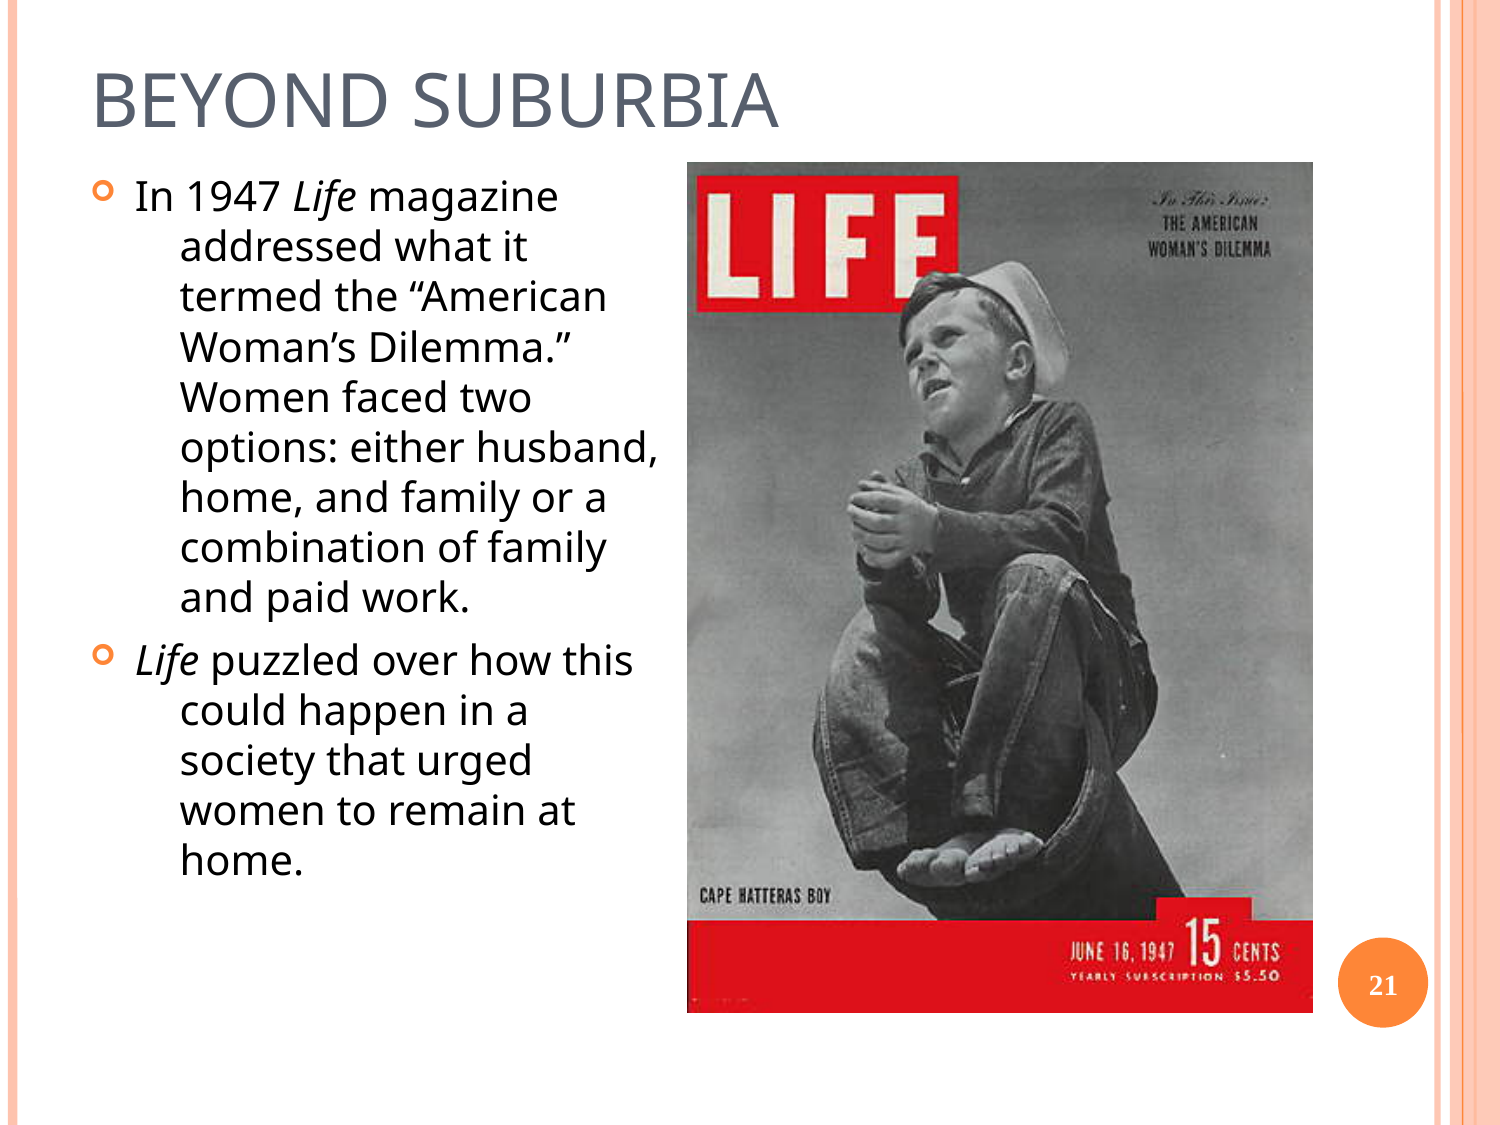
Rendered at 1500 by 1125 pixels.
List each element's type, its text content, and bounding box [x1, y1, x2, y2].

picture [687, 162, 1313, 1013]
title Beyond Suburbia [75, 45, 1300, 138]
list In 1947 Life magazine addressed what it termed the “American Woman’s Dilemma.” Women faced two options: either husband, home, and family or a combination of family and paid work. Life puzzled over how this could happen in a society that urged women to remain at home. [75, 162, 676, 1013]
text_box [1333, 940, 1434, 1027]
